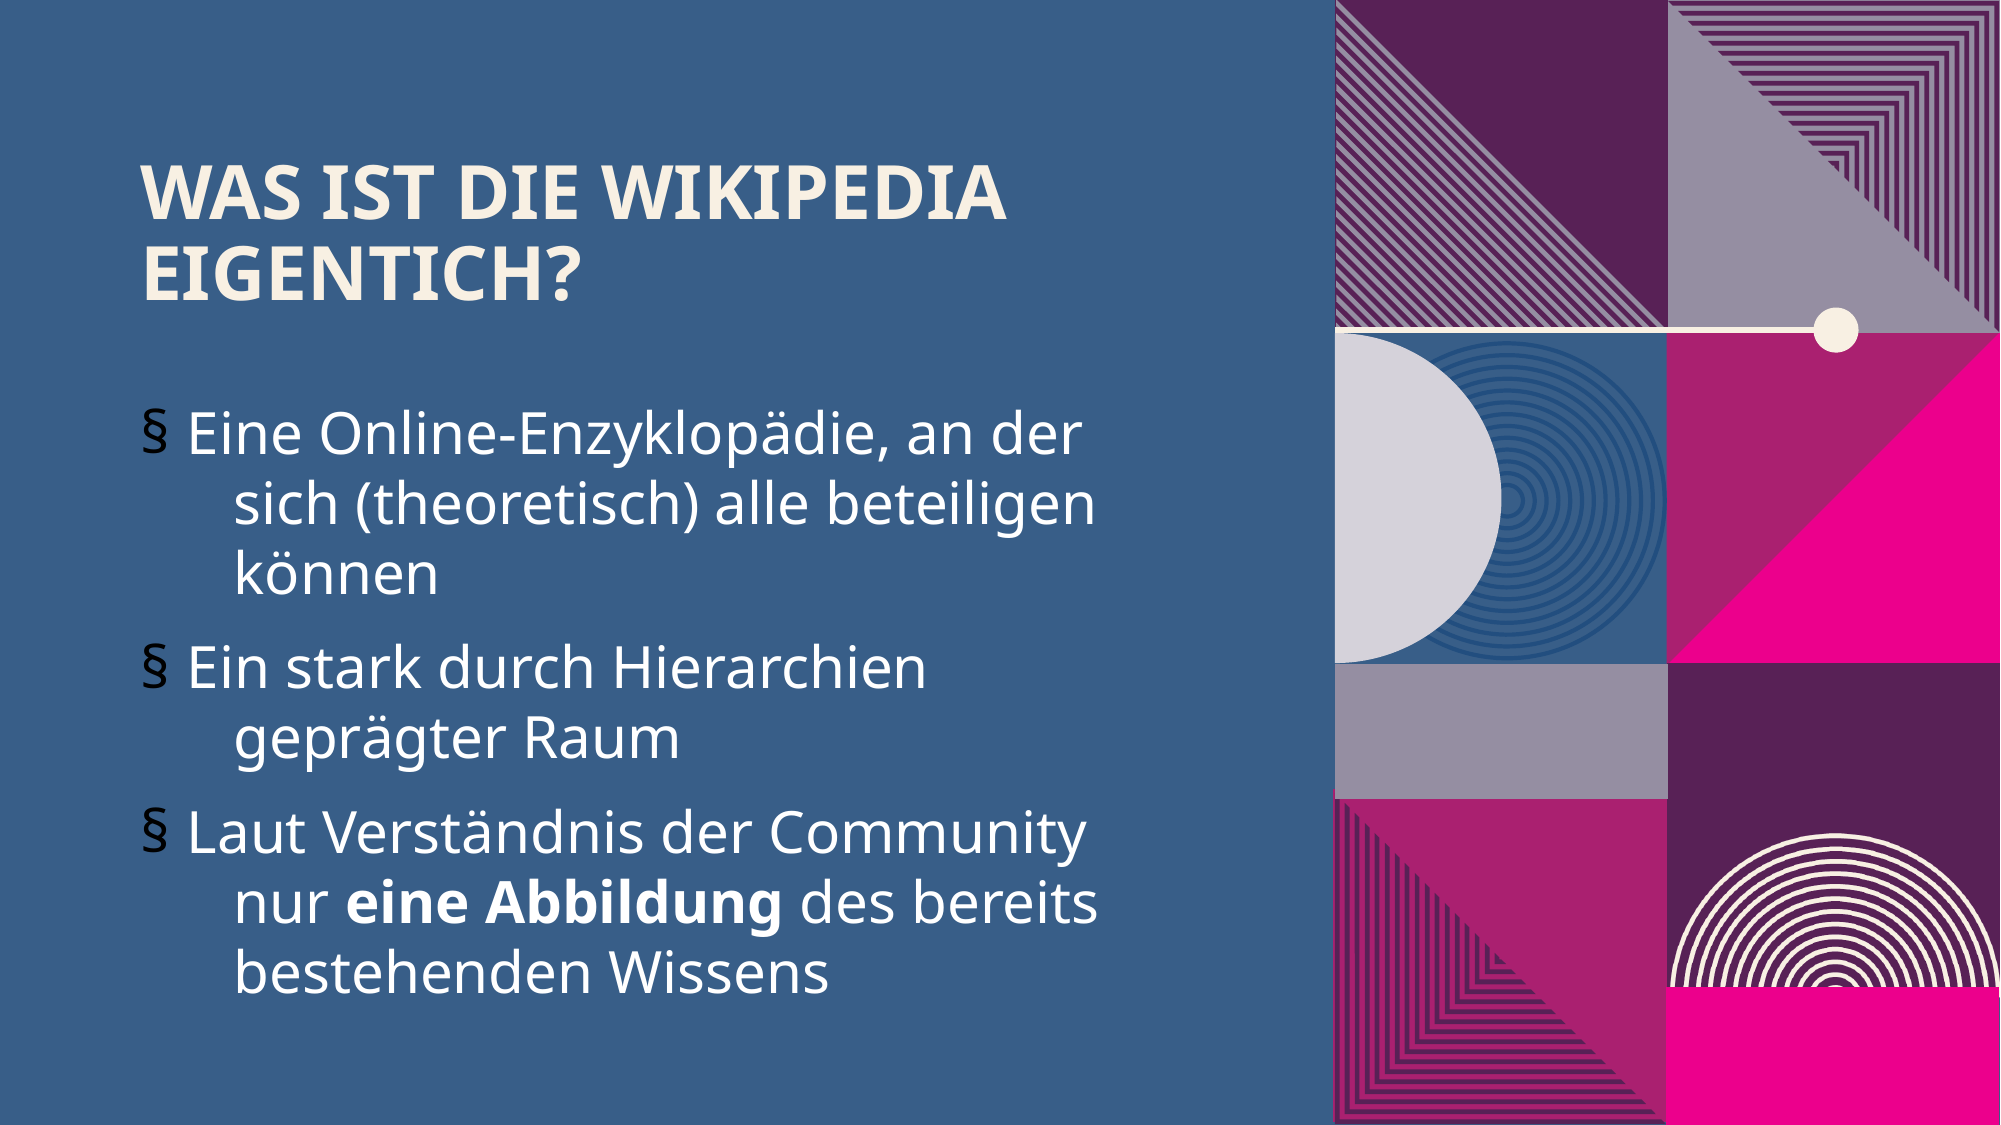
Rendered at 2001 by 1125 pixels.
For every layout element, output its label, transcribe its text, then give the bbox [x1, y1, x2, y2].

title Was ist die Wikipedia Eigentich? [125, 146, 1249, 474]
list Eine Online-Enzyklopädie, an der sich (theoretisch) alle beteiligen können Ein stark durch Hierarchien geprägter Raum Laut Verständnis der Community nur eine Abbildung des bereits bestehenden Wissens [125, 388, 1208, 1043]
